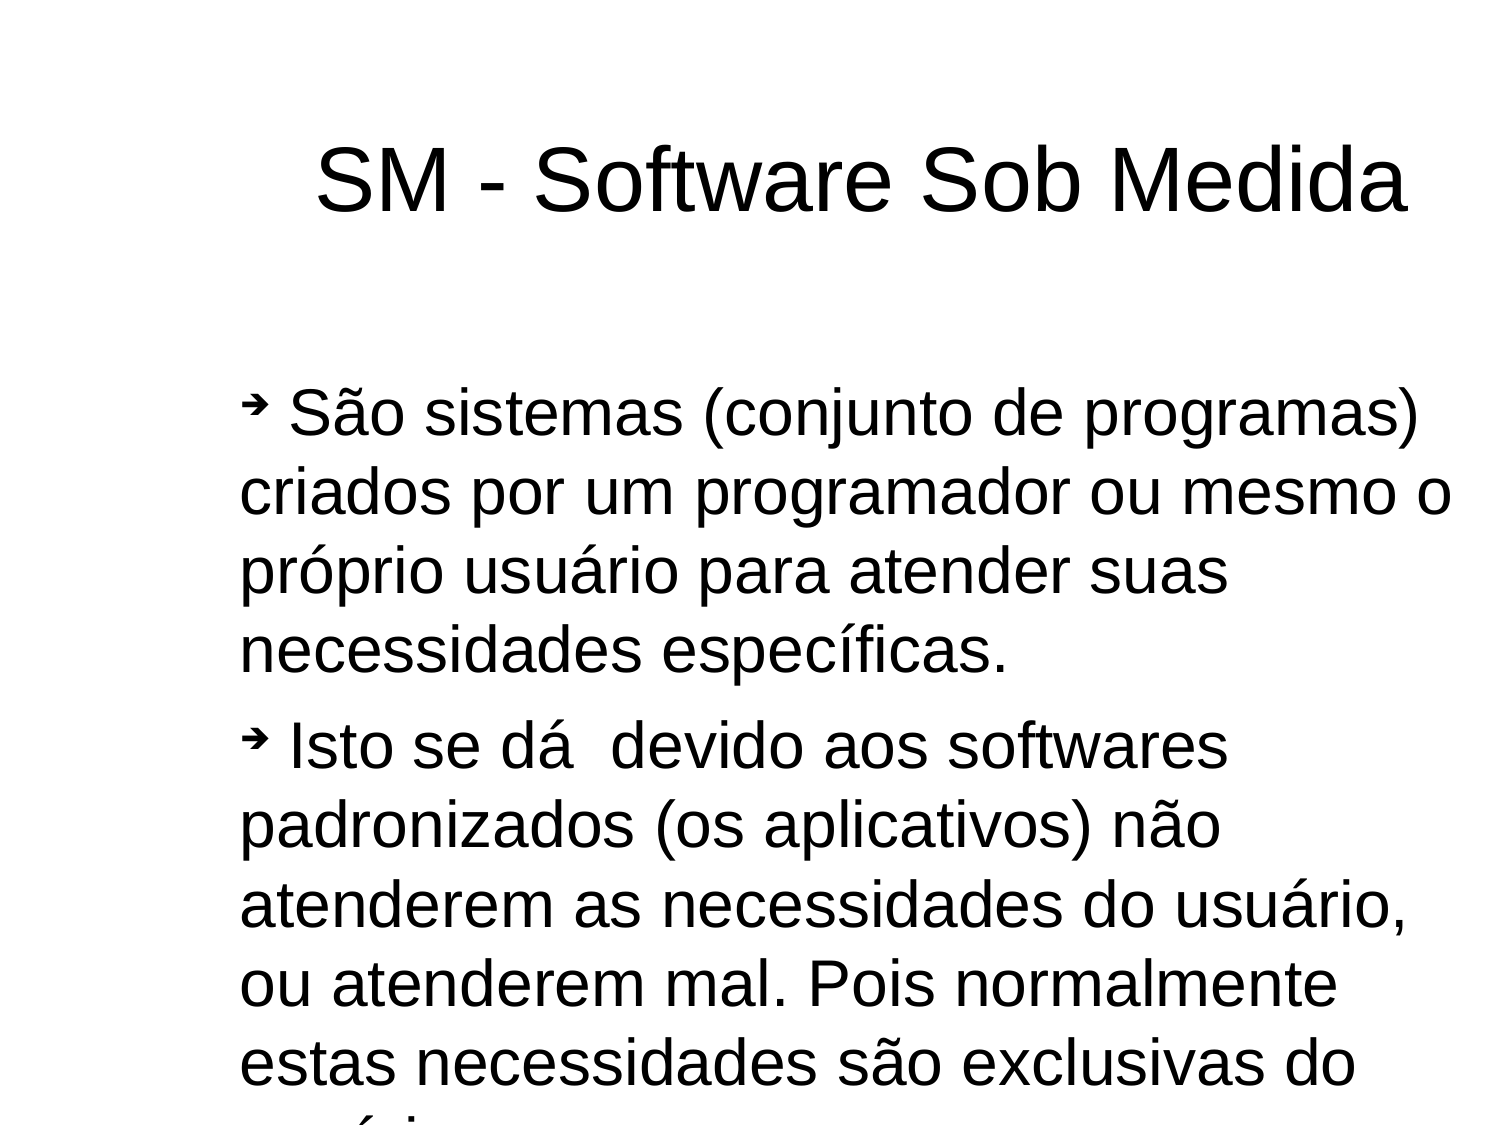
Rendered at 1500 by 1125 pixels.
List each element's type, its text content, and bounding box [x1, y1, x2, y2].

list São sistemas (conjunto de programas) criados por um programador ou mesmo o próprio usuário para atender suas necessidades específicas. Isto se dá devido aos softwares padronizados (os aplicativos) não atenderem as necessidades do usuário, ou atenderem mal. Pois normalmente estas necessidades são exclusivas do usuário. [225, 361, 1500, 850]
title SM - Software Sob Medida [225, 87, 1500, 263]
